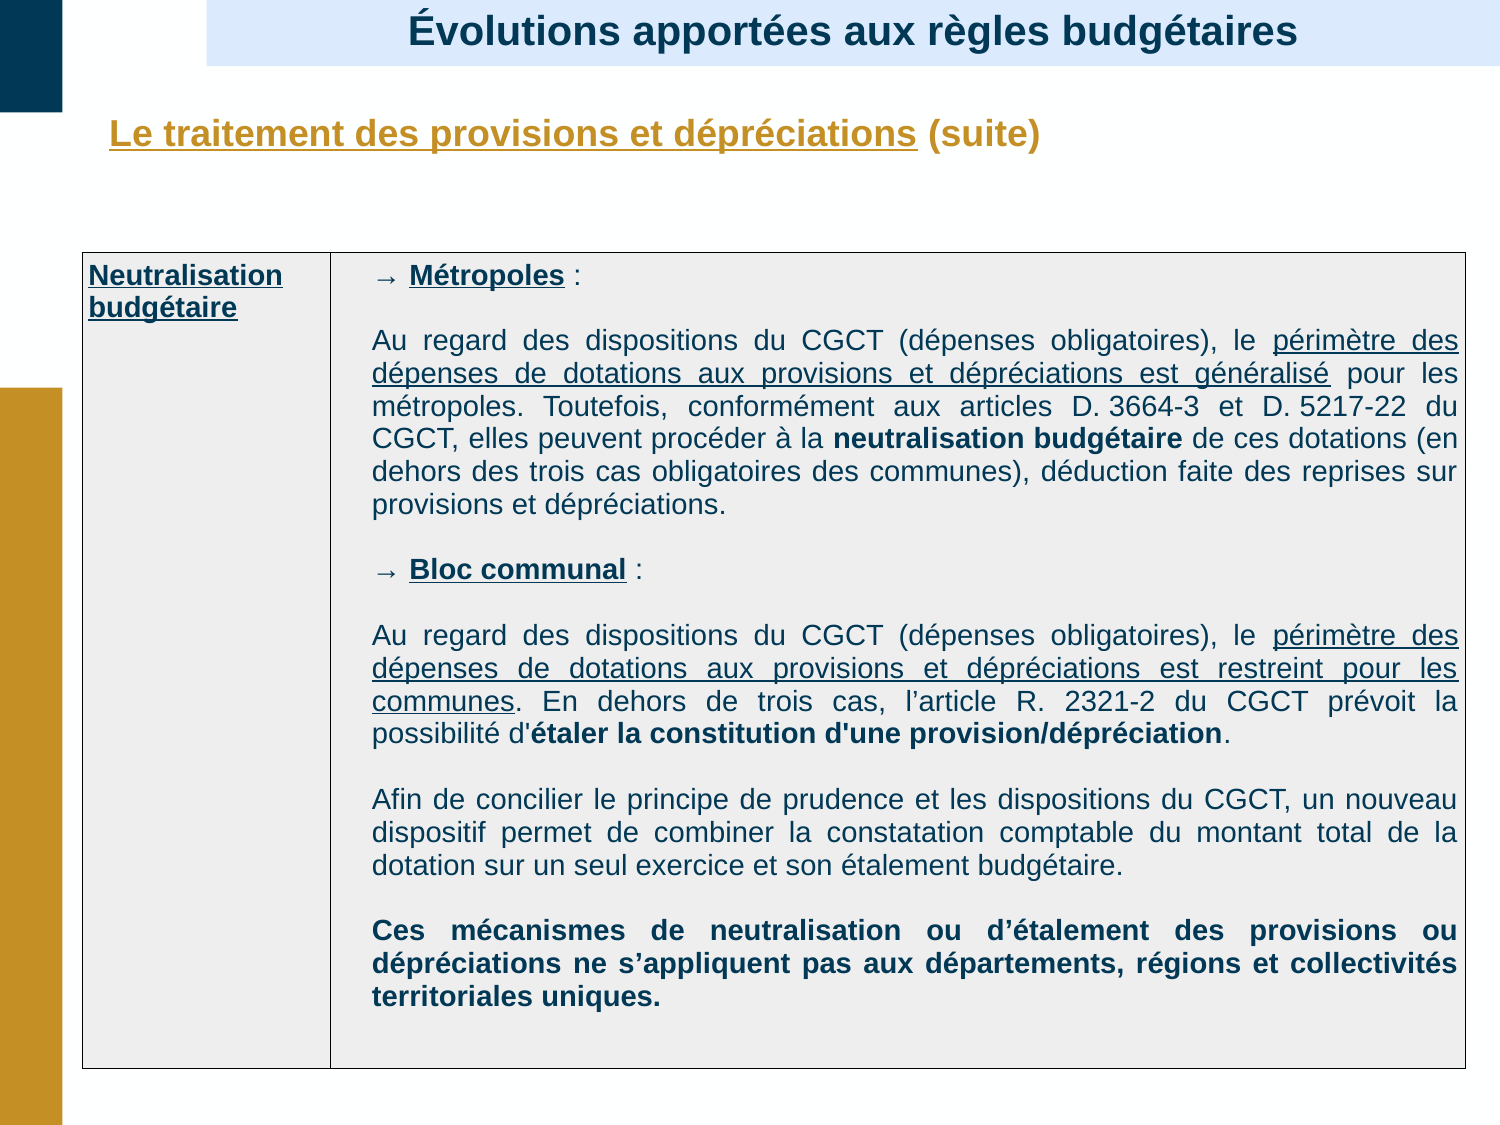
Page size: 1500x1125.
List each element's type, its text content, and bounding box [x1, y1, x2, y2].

picture [377, 574, 391, 578]
text_box Le traitement des provisions et dépréciations (suite) [94, 105, 1056, 164]
table_header → Métropoles : Au regard des dispositions du CGCT (dépenses obligatoires), le périmètre des dépenses de dotations aux provisions et dépréciations est généralisé pour les métropoles. Toutefois, conformément aux articles D. 3664-3 et D. 5217-22 du CGCT, elles peuvent procéder à la neutralisation budgétaire de ces dotations (en dehors des trois cas obligatoires des communes), déduction faite des reprises sur provisions et dépréciations. → Bloc communal : Au regard des dispositions du CGCT (dépenses obligatoires), le périmètre des dépenses de dotations aux provisions et dépréciations est restreint pour les communes. En dehors de trois cas, l’article R. 2321-2 du CGCT prévoit la possibilité d'étaler la constitution d'une provision/dépréciation. Afin de concilier le principe de prudence et les dispositions du CGCT, un nouveau dispositif permet de combiner la constatation comptable du montant total de la dotation sur un seul exercice et son étalement budgétaire. Ces mécanismes de neutralisation ou d’étalement des provisions ou dépréciations ne s’appliquent pas aux départements, régions et collectivités territoriales uniques. [331, 253, 1465, 1068]
picture [377, 280, 391, 284]
table_header Neutralisation budgétaire [83, 253, 330, 1068]
list [85, 117, 1449, 252]
text_box Évolutions apportées aux règles budgétaires [206, 0, 1500, 67]
